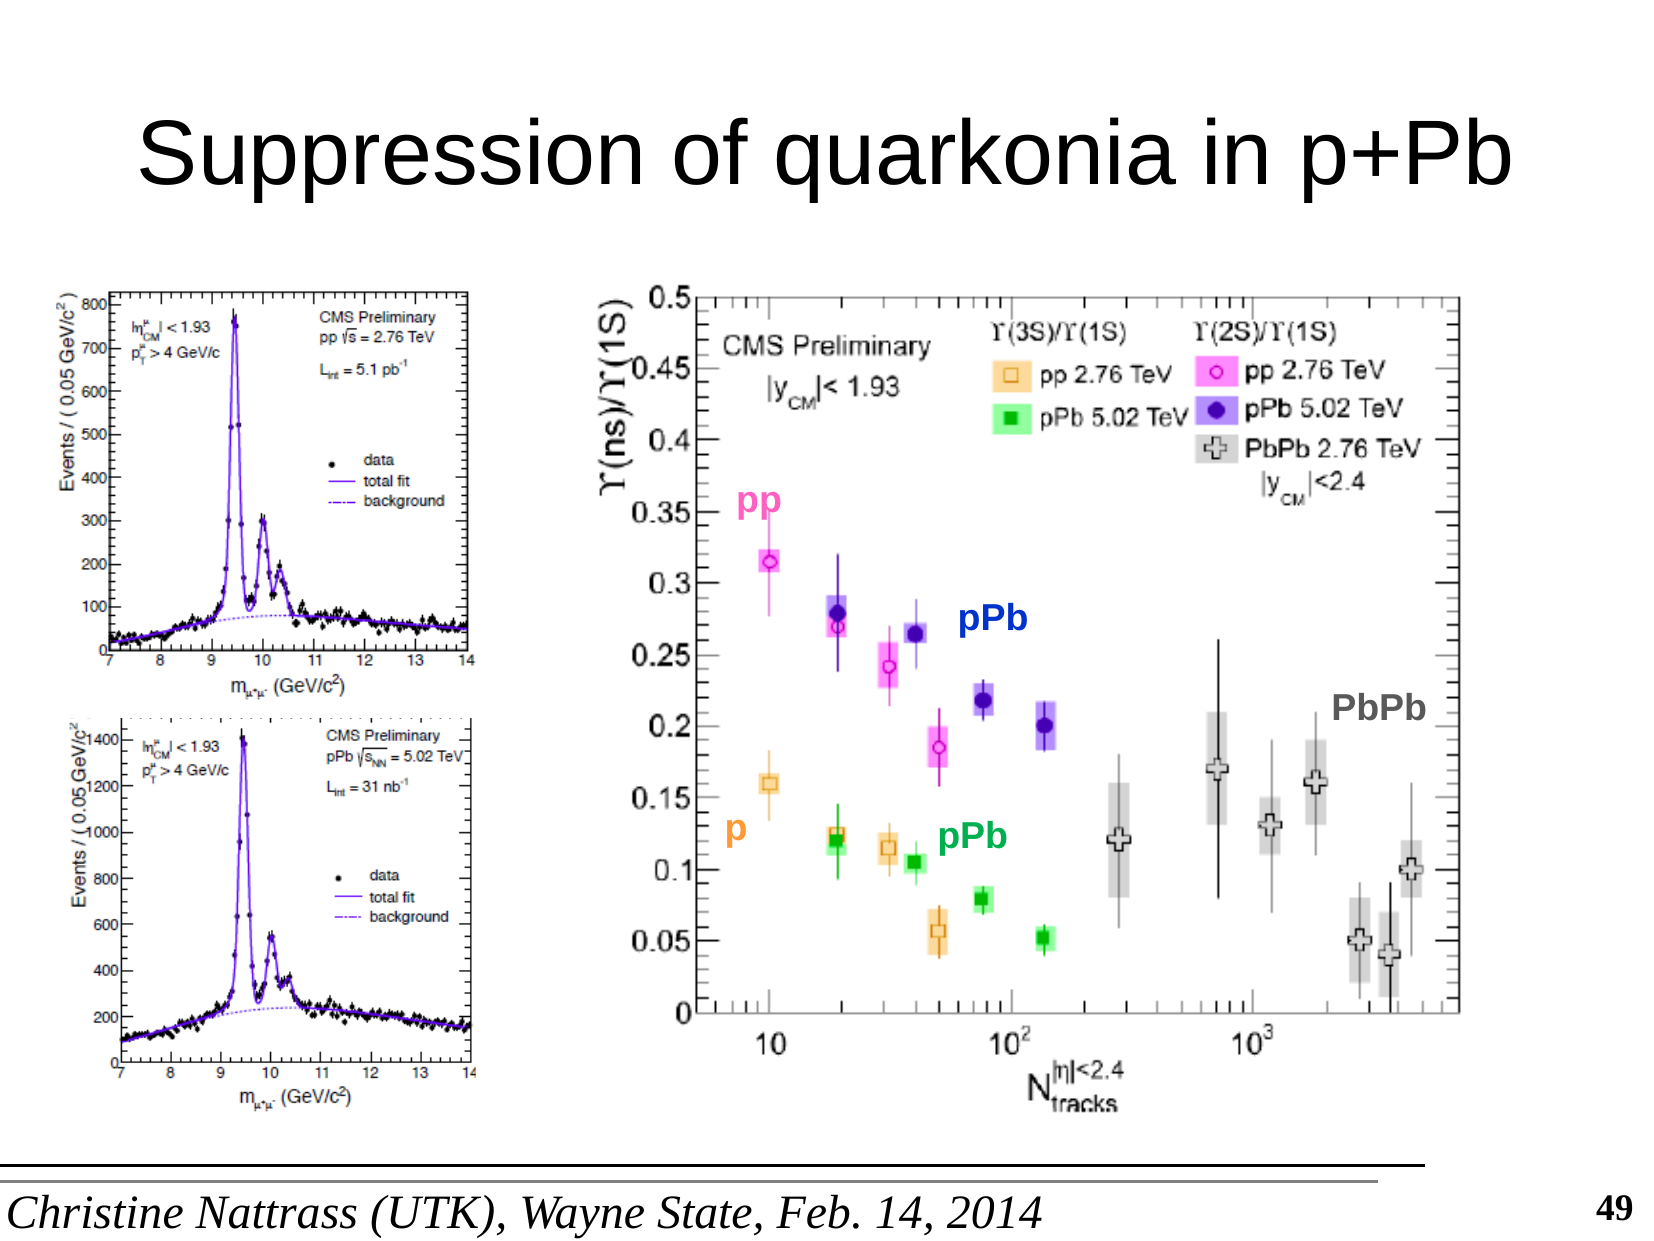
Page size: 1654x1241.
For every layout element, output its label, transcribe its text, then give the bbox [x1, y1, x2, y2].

text_box p [709, 798, 763, 856]
picture [38, 286, 481, 1128]
text_box pPb [942, 585, 1044, 646]
text_box pp [721, 467, 798, 528]
text_box PbPb [1316, 675, 1443, 736]
picture [552, 278, 1495, 1120]
text_box pPb [922, 803, 1024, 864]
title Suppression of quarkonia in p+Pb [82, 49, 1571, 257]
